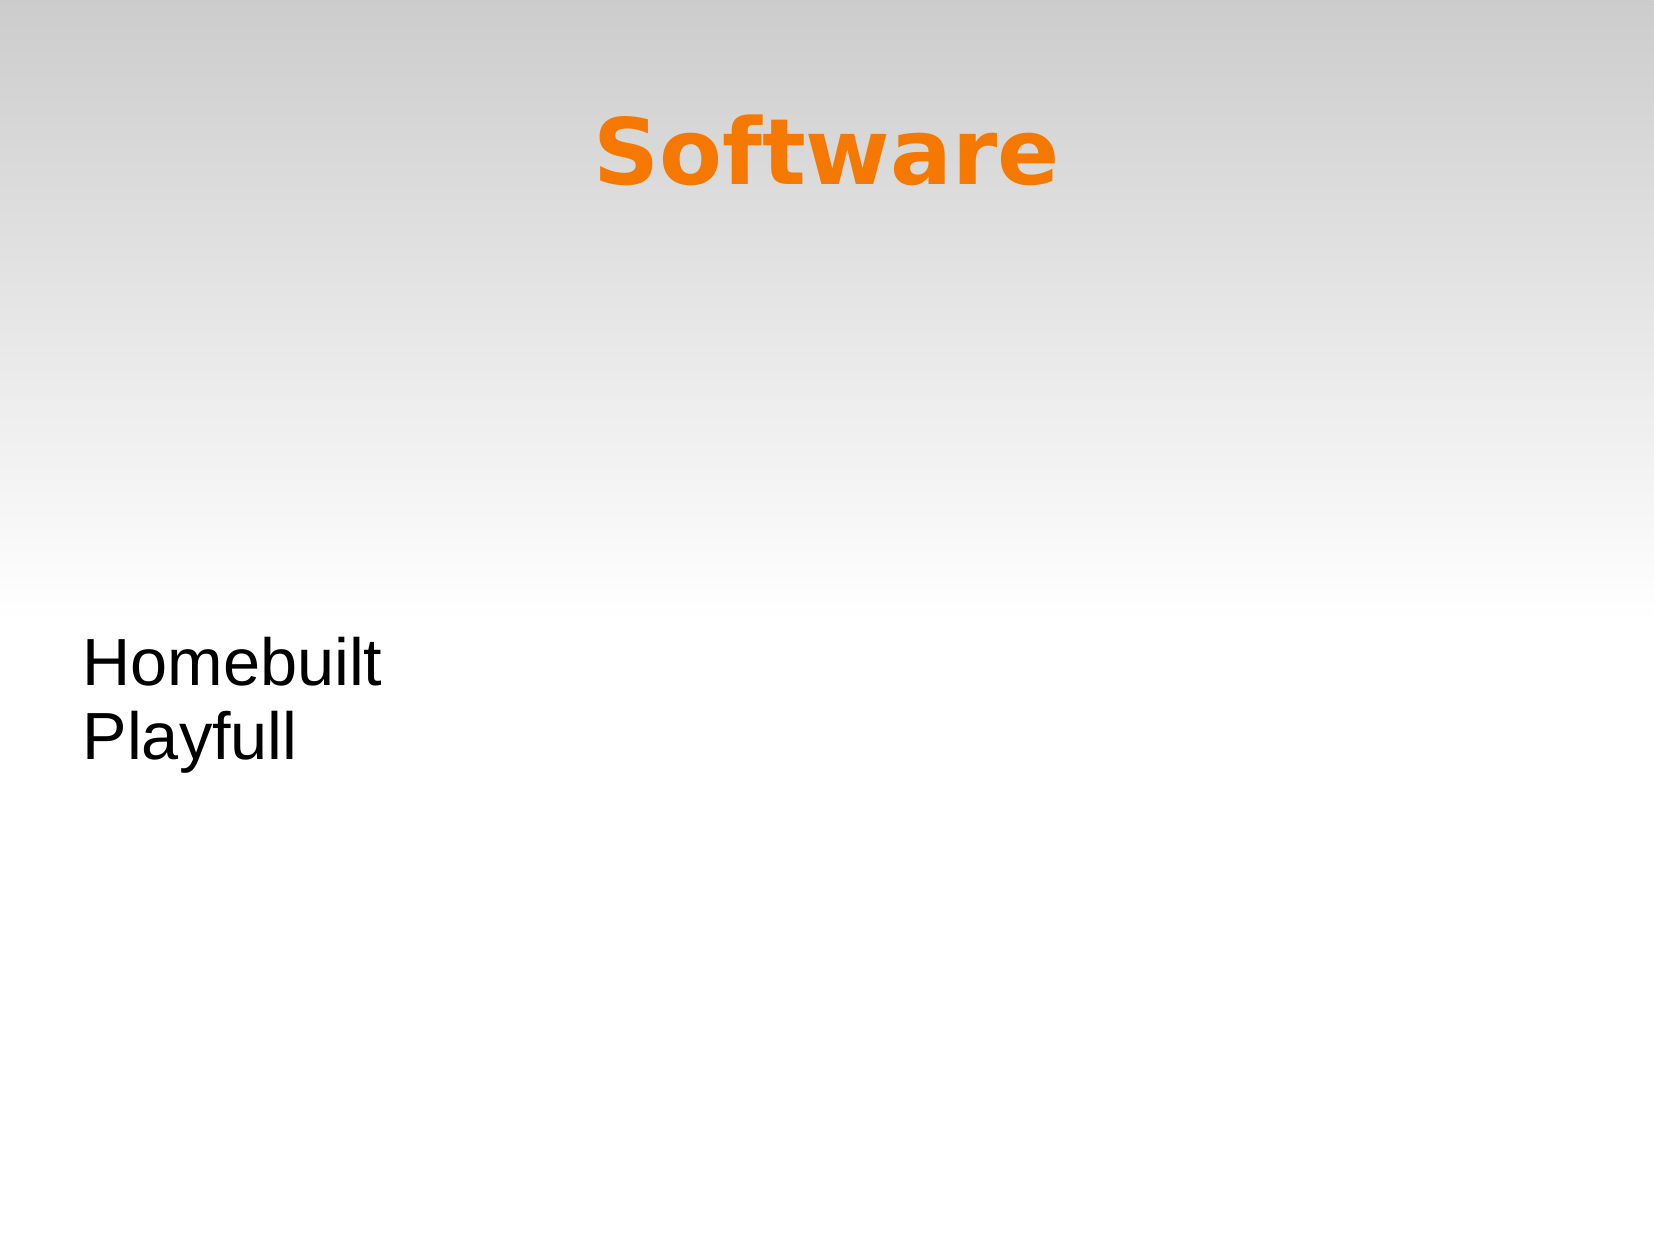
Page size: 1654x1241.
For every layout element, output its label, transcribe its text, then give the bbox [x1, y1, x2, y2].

subtitle Homebuilt Playfull [82, 297, 1571, 1102]
title Software [82, 56, 1571, 250]
